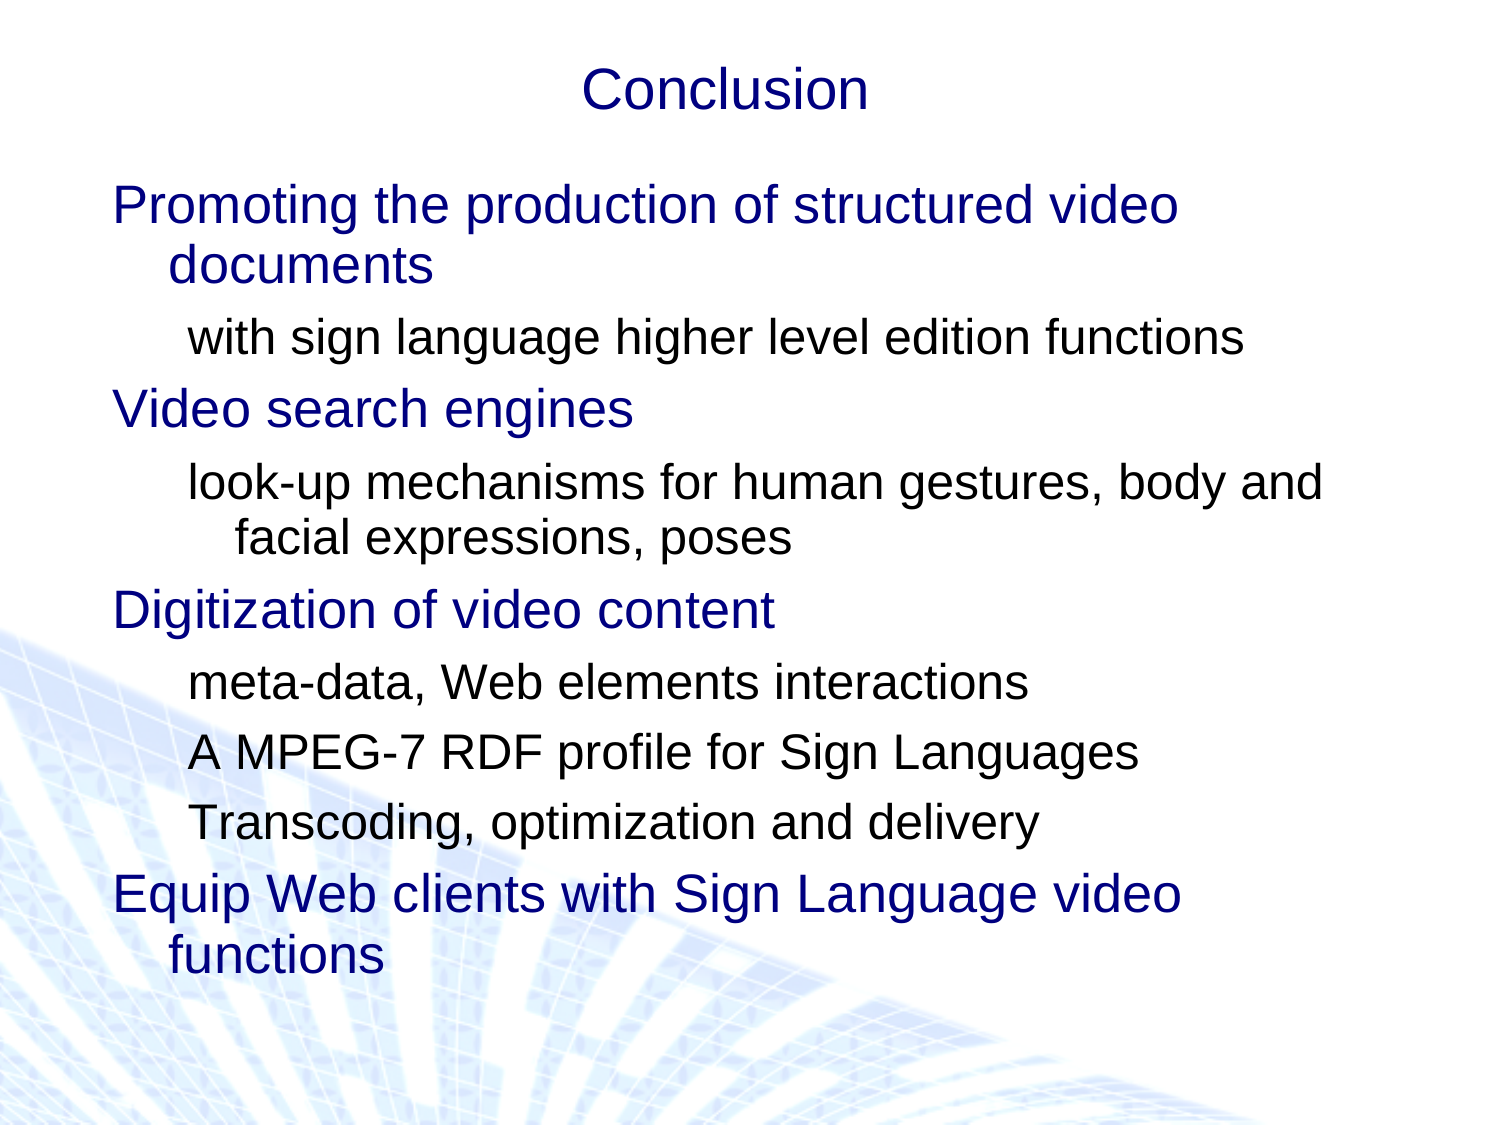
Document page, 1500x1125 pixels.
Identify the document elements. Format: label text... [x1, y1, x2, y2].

picture [0, 600, 1306, 1125]
list Promoting the production of structured video documents with sign language higher level edition functions Video search engines look-up mechanisms for human gestures, body and facial expressions, poses Digitization of video content meta-data, Web elements interactions A MPEG-7 RDF profile for Sign Languages Transcoding, optimization and delivery Equip Web clients with Sign Language video functions [112, 174, 1388, 986]
title Conclusion [88, 8, 1364, 170]
